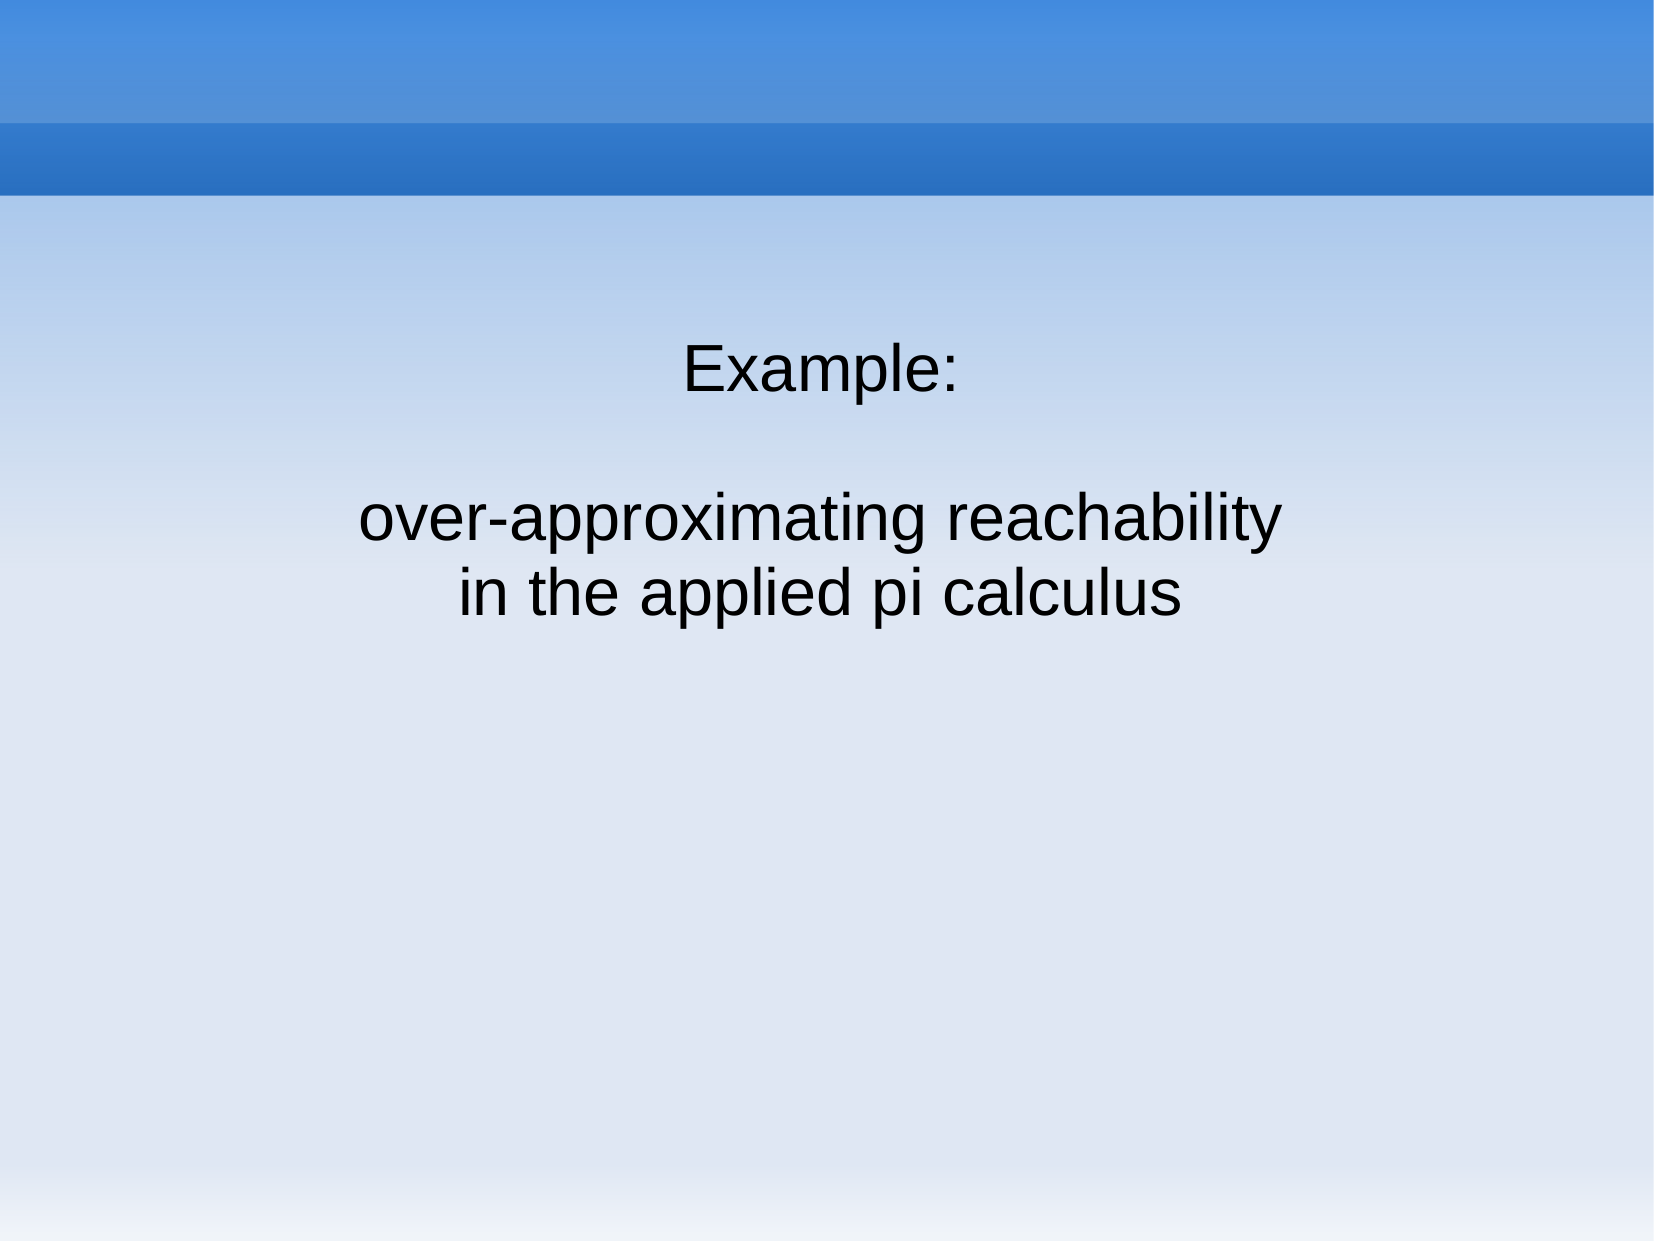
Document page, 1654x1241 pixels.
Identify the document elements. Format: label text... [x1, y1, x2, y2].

subtitle Example: over-approximating reachability in the applied pi calculus [76, 0, 1565, 960]
picture [0, 0, 1654, 1241]
